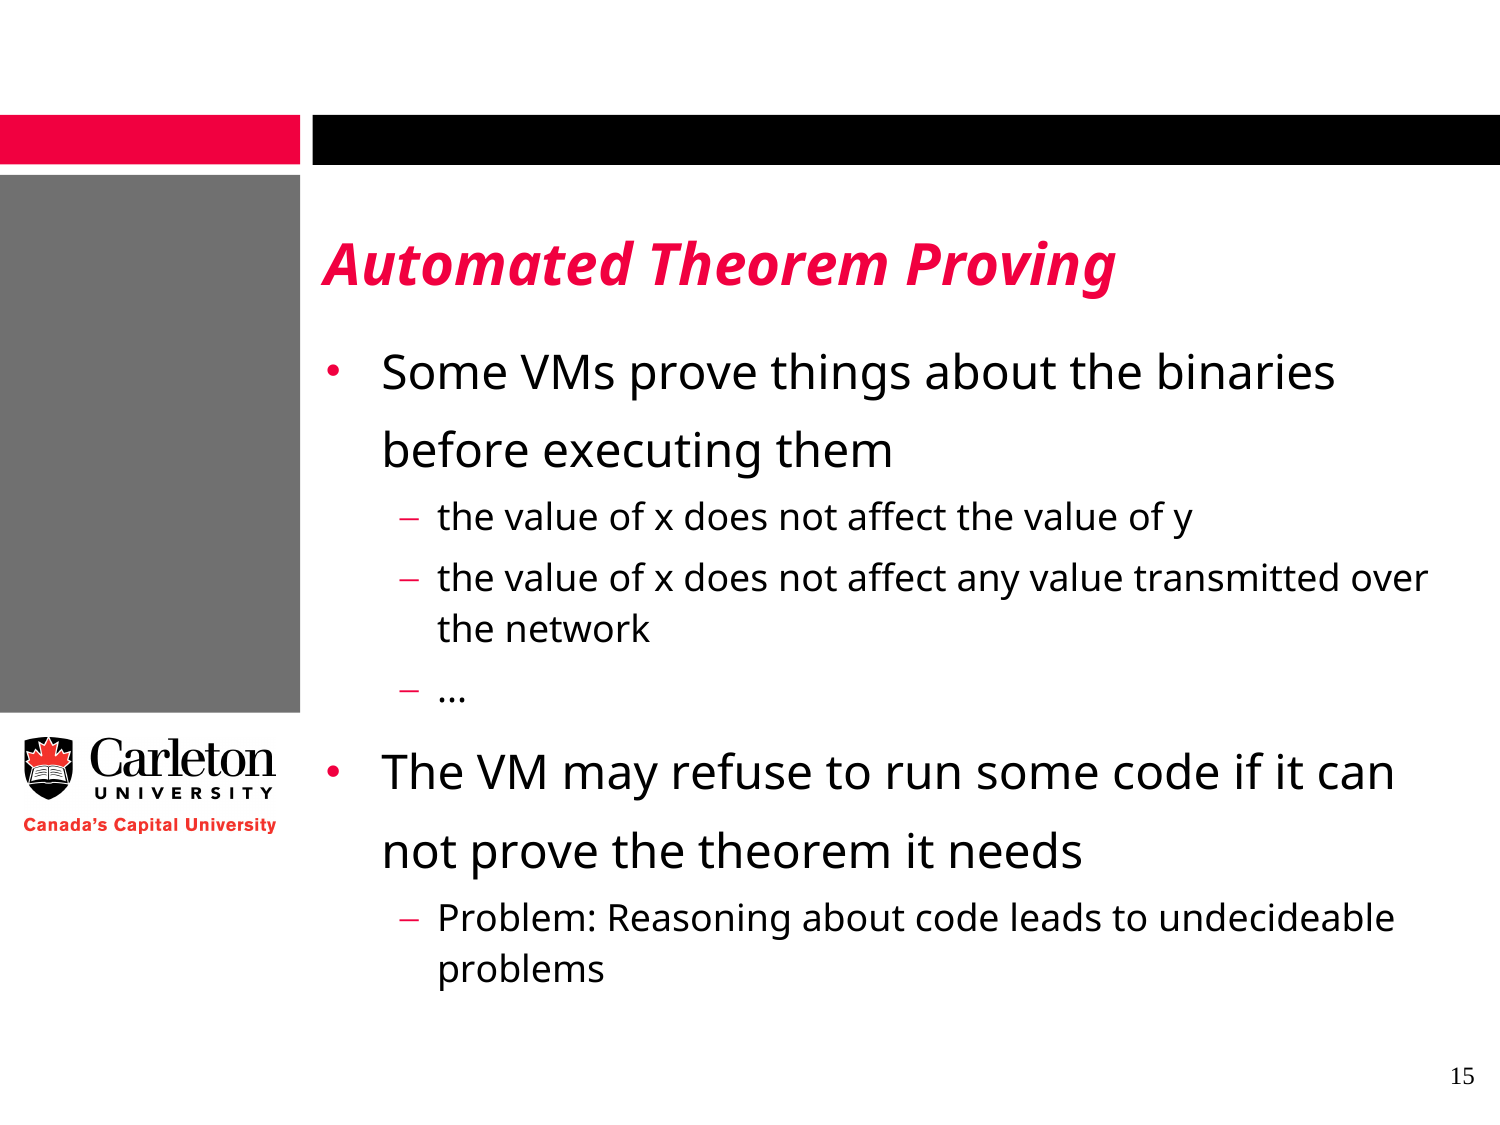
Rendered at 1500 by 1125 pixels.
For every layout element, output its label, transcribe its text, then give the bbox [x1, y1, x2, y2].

list Some VMs prove things about the binaries before executing them the value of x does not affect the value of y the value of x does not affect any value transmitted over the network ... The VM may refuse to run some code if it can not prove the theorem it needs Problem: Reasoning about code leads to undecideable problems [324, 324, 1450, 1053]
title Automated Theorem Proving [324, 194, 1450, 324]
picture [24, 737, 276, 834]
